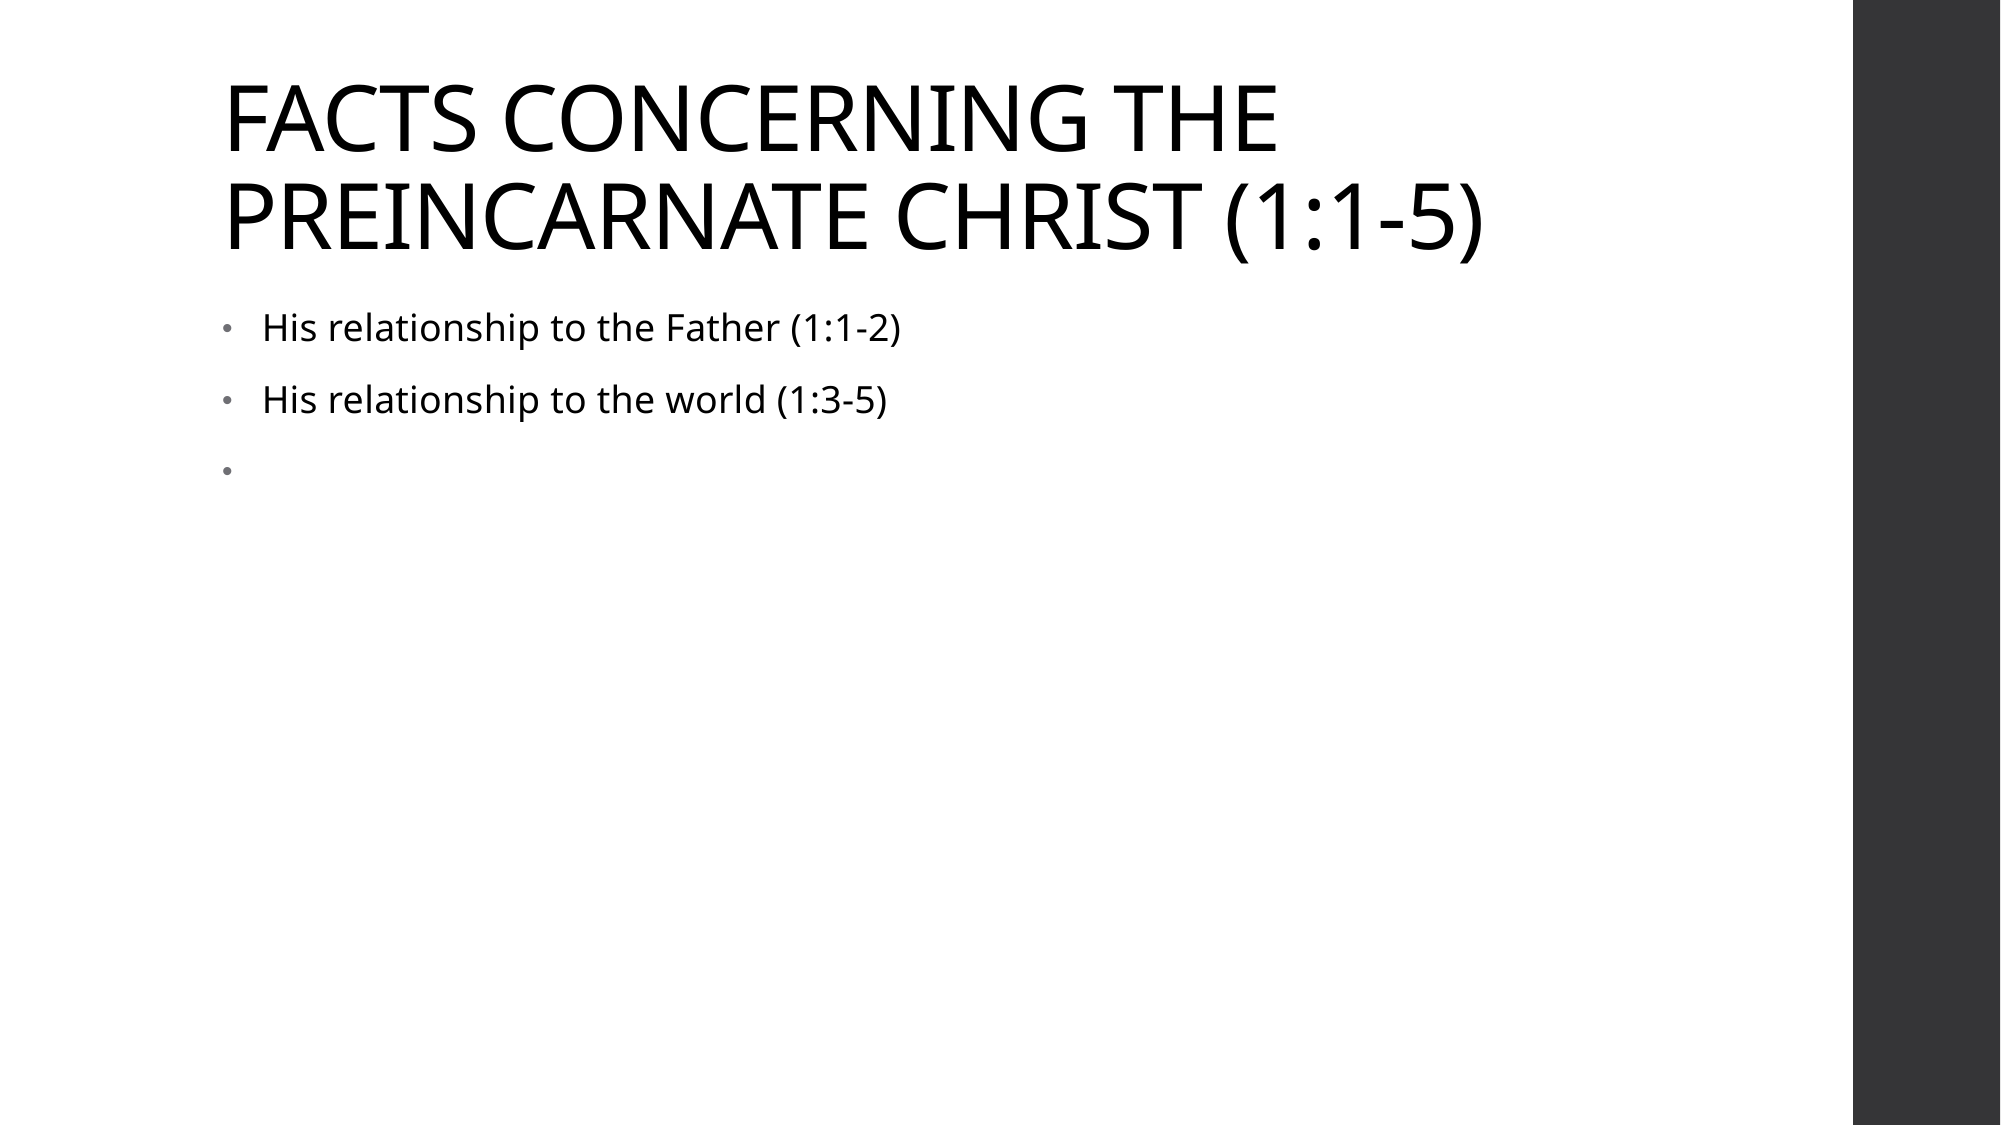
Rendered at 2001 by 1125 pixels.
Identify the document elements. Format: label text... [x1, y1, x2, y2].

title FACTS CONCERNING THE PREINCARNATE CHRIST (1:1-5) [206, 60, 1797, 278]
list His relationship to the Father (1:1-2) His relationship to the world (1:3-5) [206, 299, 1617, 1014]
